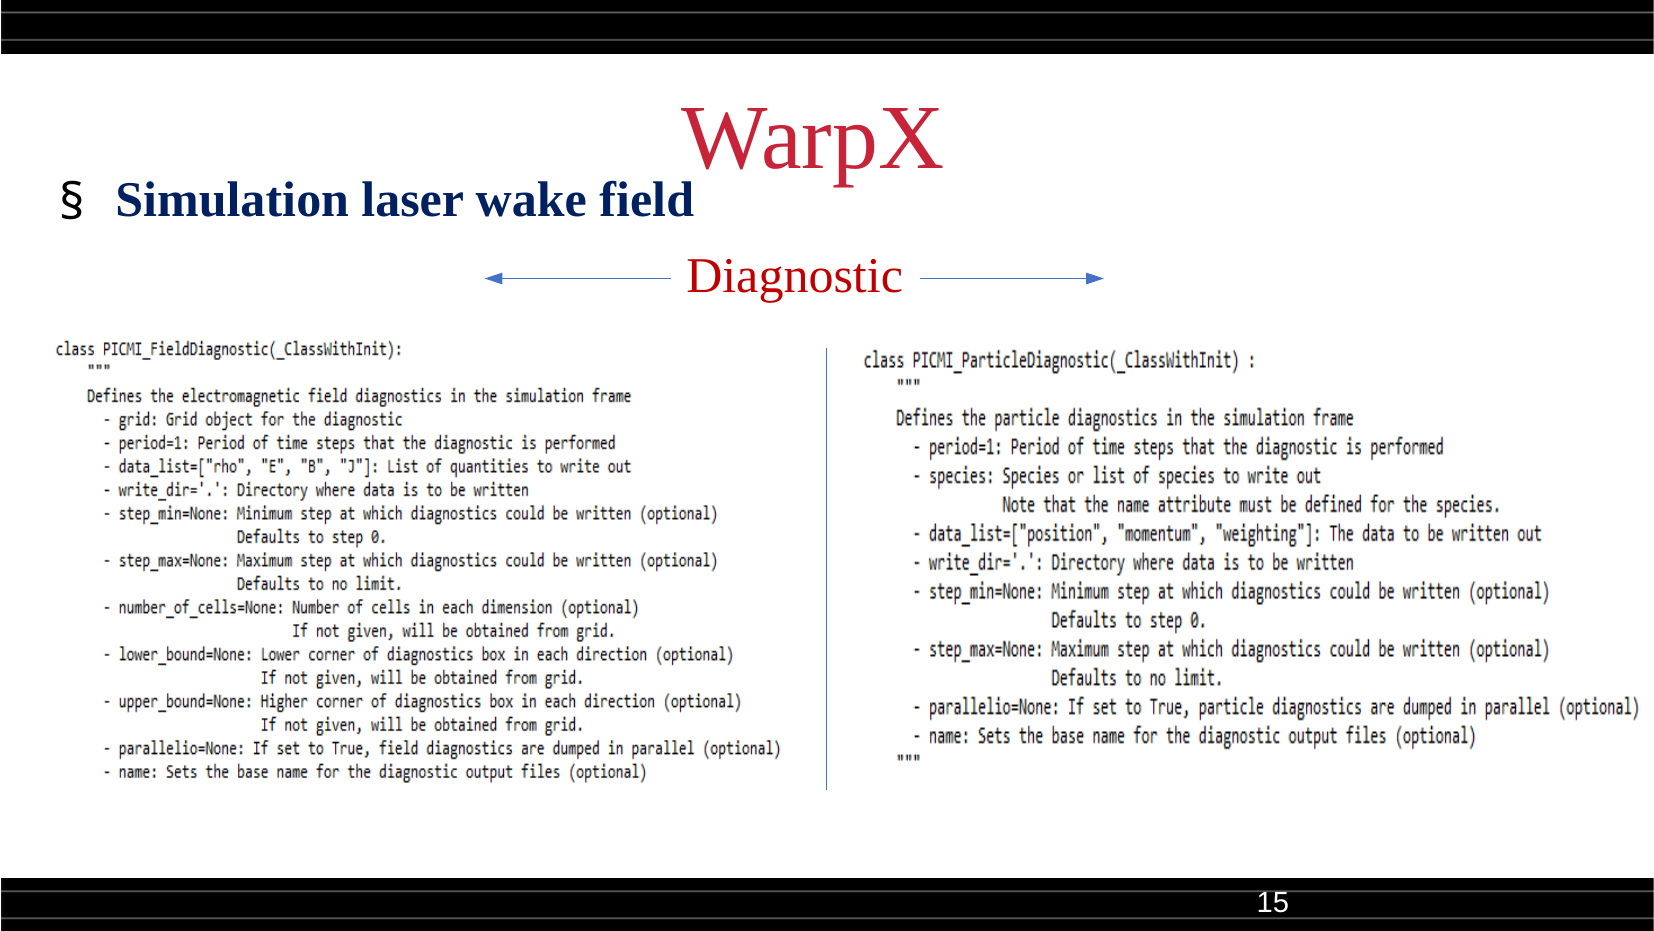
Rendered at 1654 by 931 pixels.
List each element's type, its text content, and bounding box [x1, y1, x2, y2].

title WarpX [69, 76, 1558, 188]
picture [859, 341, 1654, 784]
text_box Simulation laser wake field [44, 164, 823, 241]
picture [50, 324, 787, 800]
text_box Diagnostic [671, 240, 920, 317]
